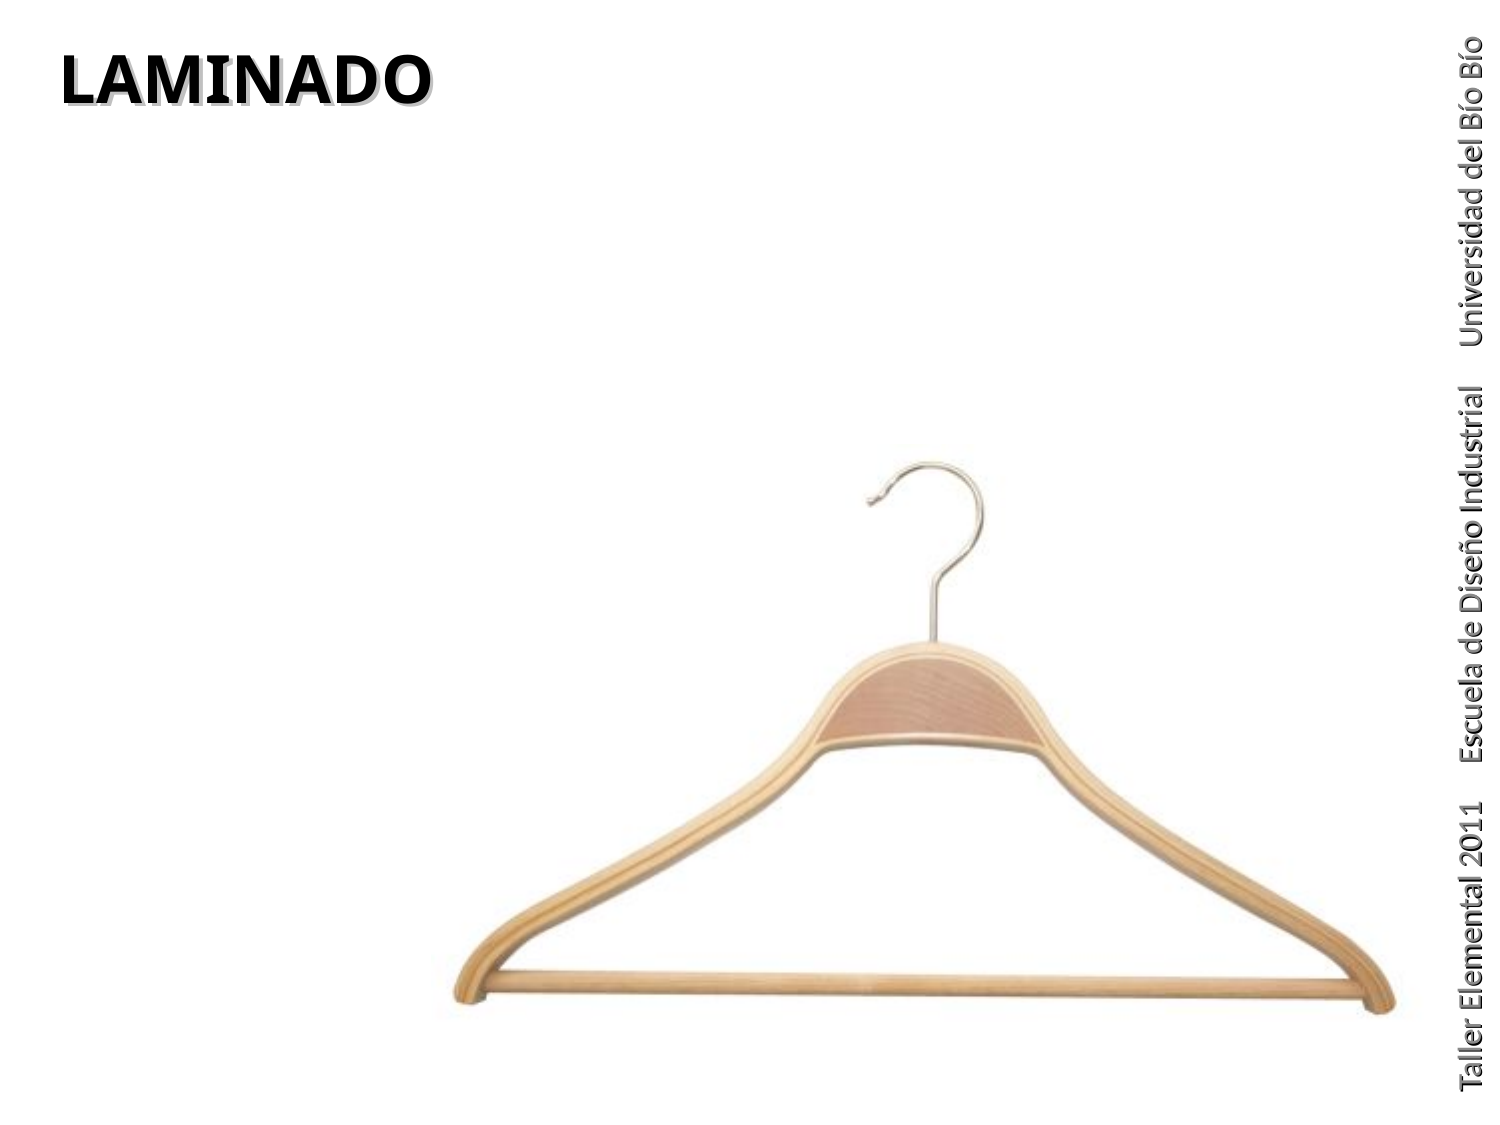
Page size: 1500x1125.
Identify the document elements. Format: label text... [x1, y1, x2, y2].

text_box LAMINADO [43, 28, 741, 125]
text_box Taller Elemental 2011 Escuela de Diseño Industrial Universidad del Bío Bío [1435, 0, 1500, 1106]
picture [431, 444, 1429, 1047]
